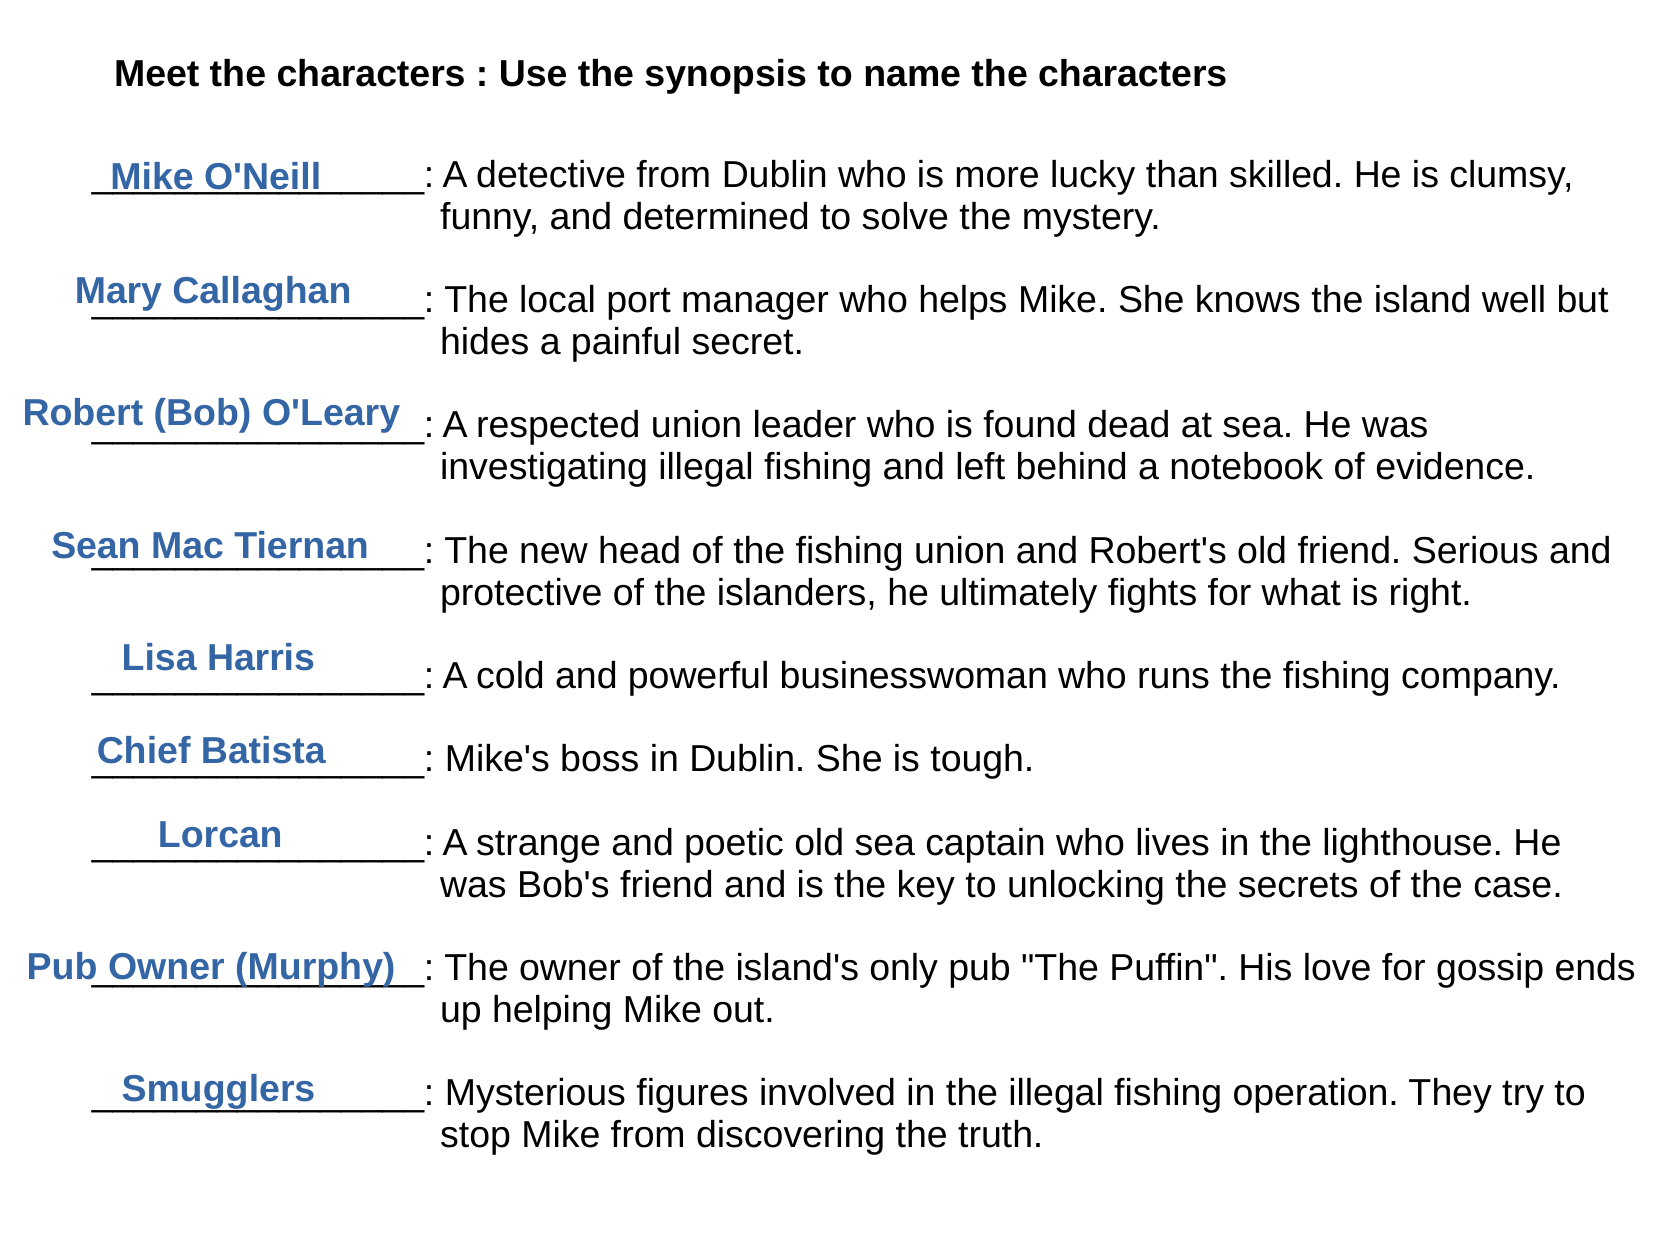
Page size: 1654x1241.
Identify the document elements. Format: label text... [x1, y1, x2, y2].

text_box Robert (Bob) O'Leary [7, 383, 441, 441]
text_box Smugglers [106, 1060, 342, 1160]
text_box ________________: A detective from Dublin who is more lucky than skilled. He is clumsy, funny, and determined to solve the mystery. ________________: The local port manager who helps Mike. She knows the island well but hides a painful secret. ________________: A respected union leader who is found dead at sea. He was investigating illegal fishing and left behind a notebook of evidence. ________________: The new head of the fishing union and Robert's old friend. Serious and protective of the islanders, he ultimately fights for what is right. ________________: A cold and powerful businesswoman who runs the fishing company. ________________: Mike's boss in Dublin. She is tough. ________________: A strange and poetic old sea captain who lives in the lighthouse. He was Bob's friend and is the key to unlocking the secrets of the case. ________________: The owner of the island's only pub "The Puffin". His love for gossip ends up helping Mike out. ________________: Mysterious figures involved in the illegal fishing operation. They try to stop Mike from discovering the truth. [77, 145, 1652, 1164]
text_box Meet the characters : Use the synopsis to name the characters [99, 45, 1245, 103]
text_box Lisa Harris [106, 629, 342, 686]
text_box Lorcan [143, 805, 306, 863]
text_box Sean Mac Tiernan [36, 517, 413, 575]
text_box Mike O'Neill [95, 148, 353, 206]
text_box Chief Batista [82, 722, 367, 779]
text_box Mary Callaghan [60, 262, 389, 361]
text_box Pub Owner (Murphy) [11, 938, 437, 996]
